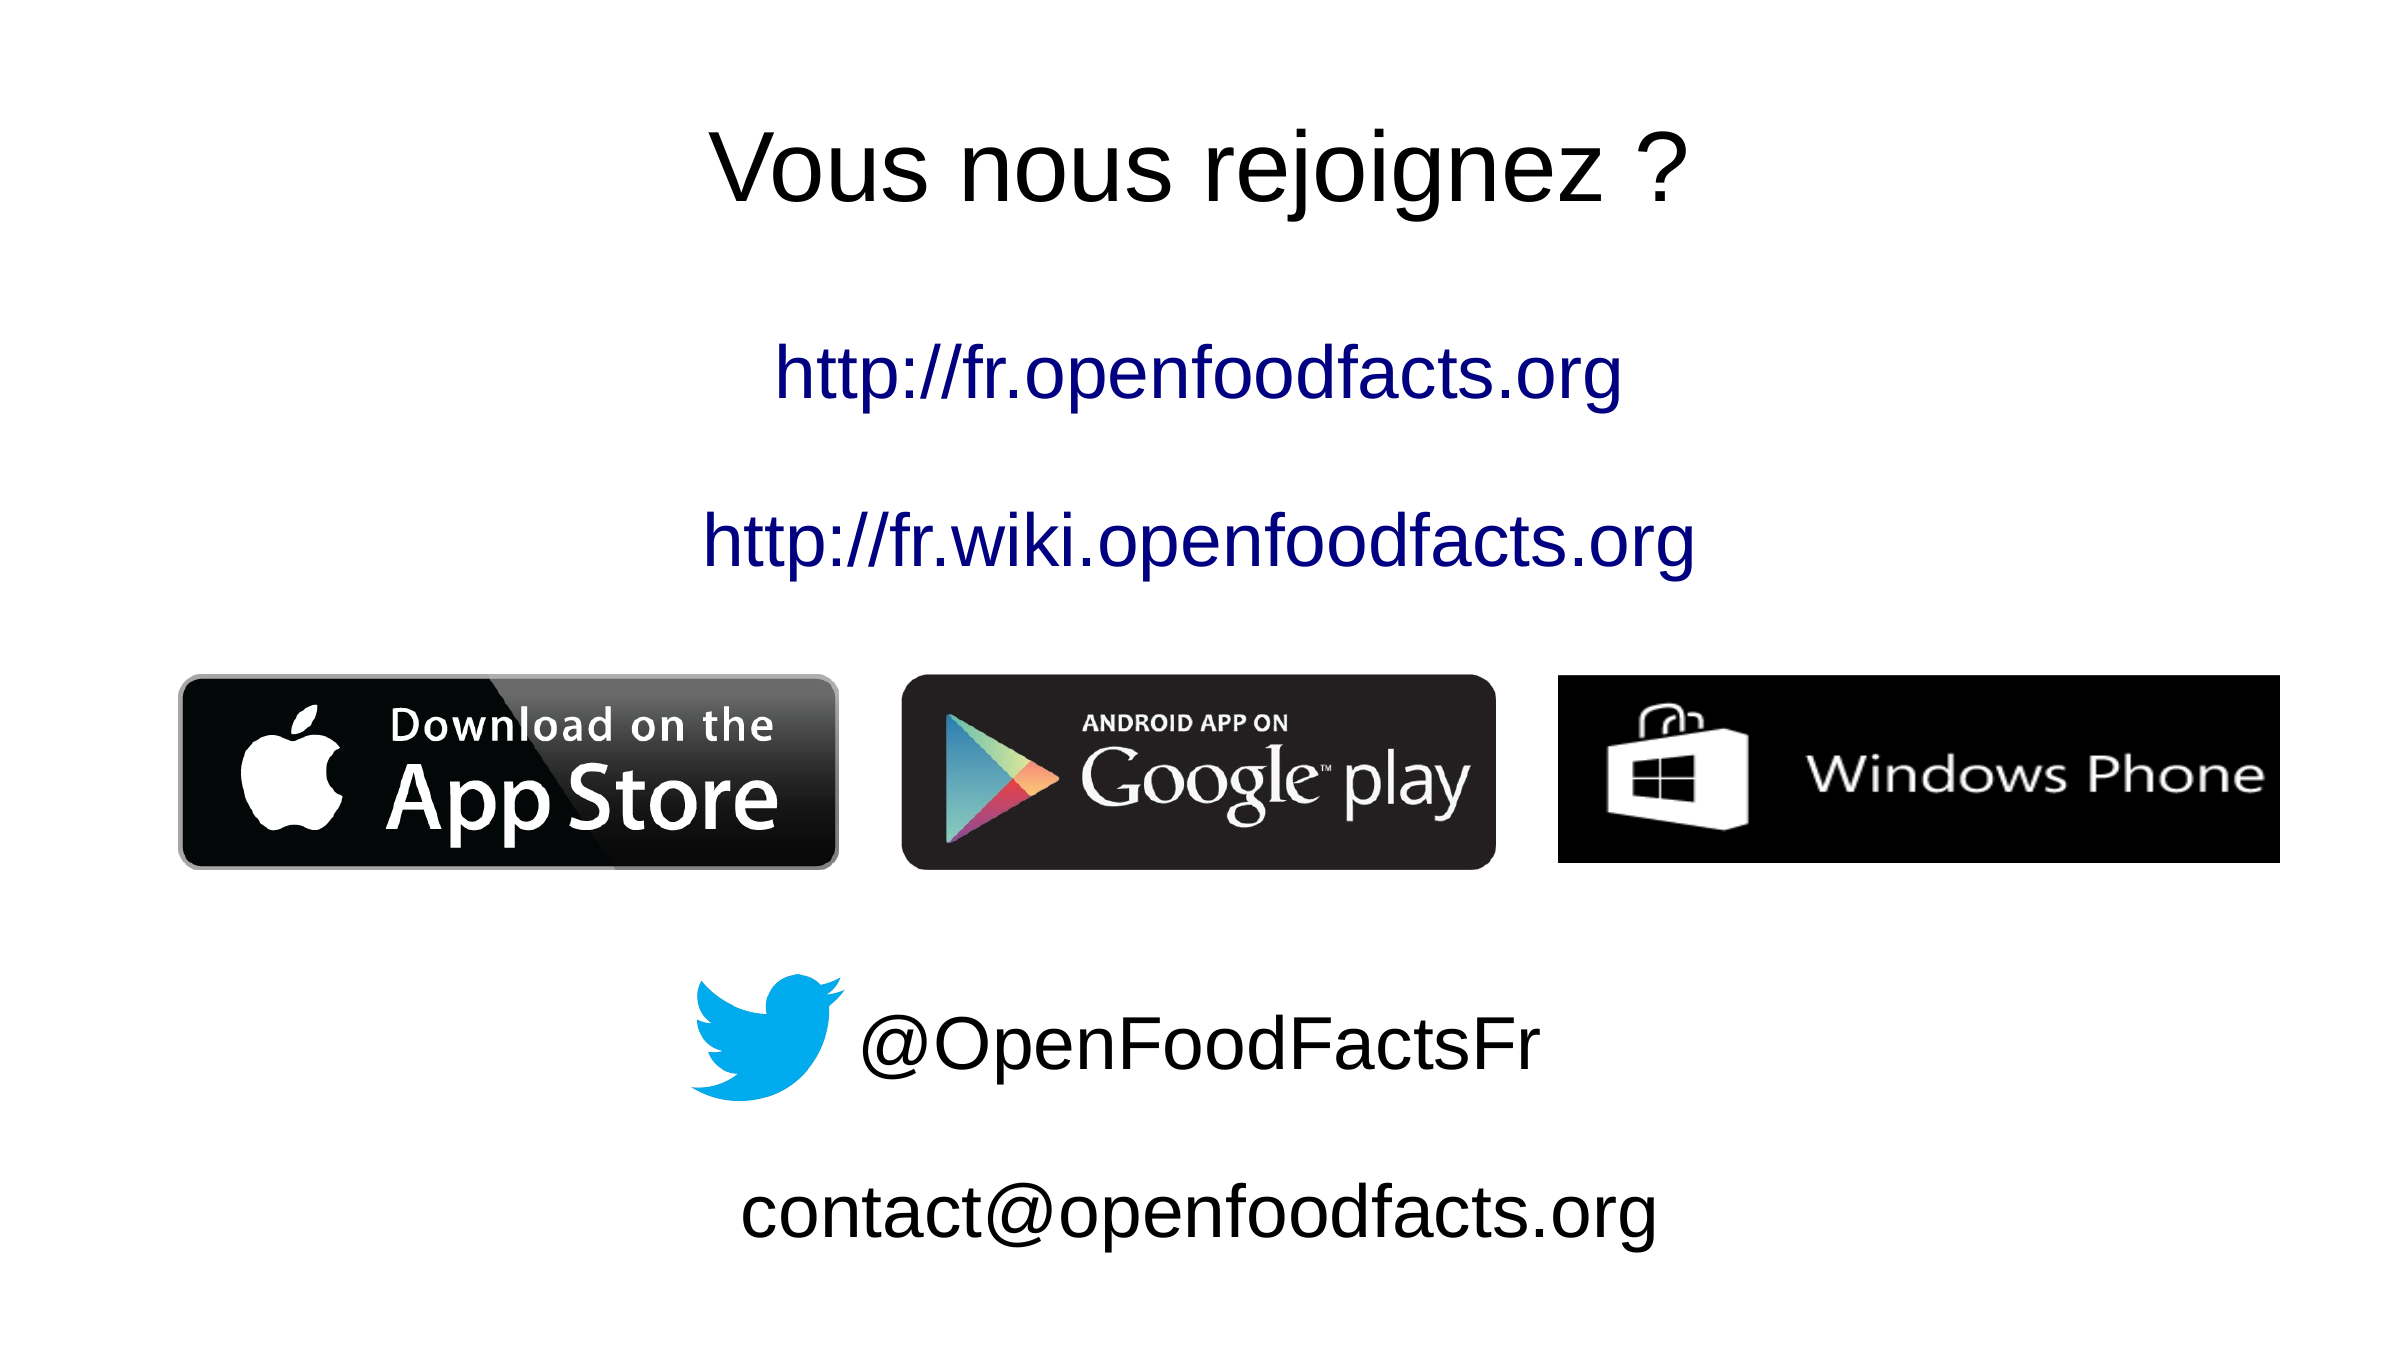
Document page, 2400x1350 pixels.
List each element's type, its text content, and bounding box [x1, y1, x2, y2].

picture [1558, 675, 2281, 863]
picture [690, 974, 793, 1101]
subtitle http://fr.openfoodfacts.org http://fr.wiki.openfoodfacts.org @OpenFoodFactsFr contact@openfoodfacts.org [120, 329, 2281, 1338]
picture [755, 974, 845, 1101]
picture [901, 674, 1496, 871]
picture [178, 674, 839, 871]
title Vous nous rejoignez ? [120, 53, 2280, 280]
